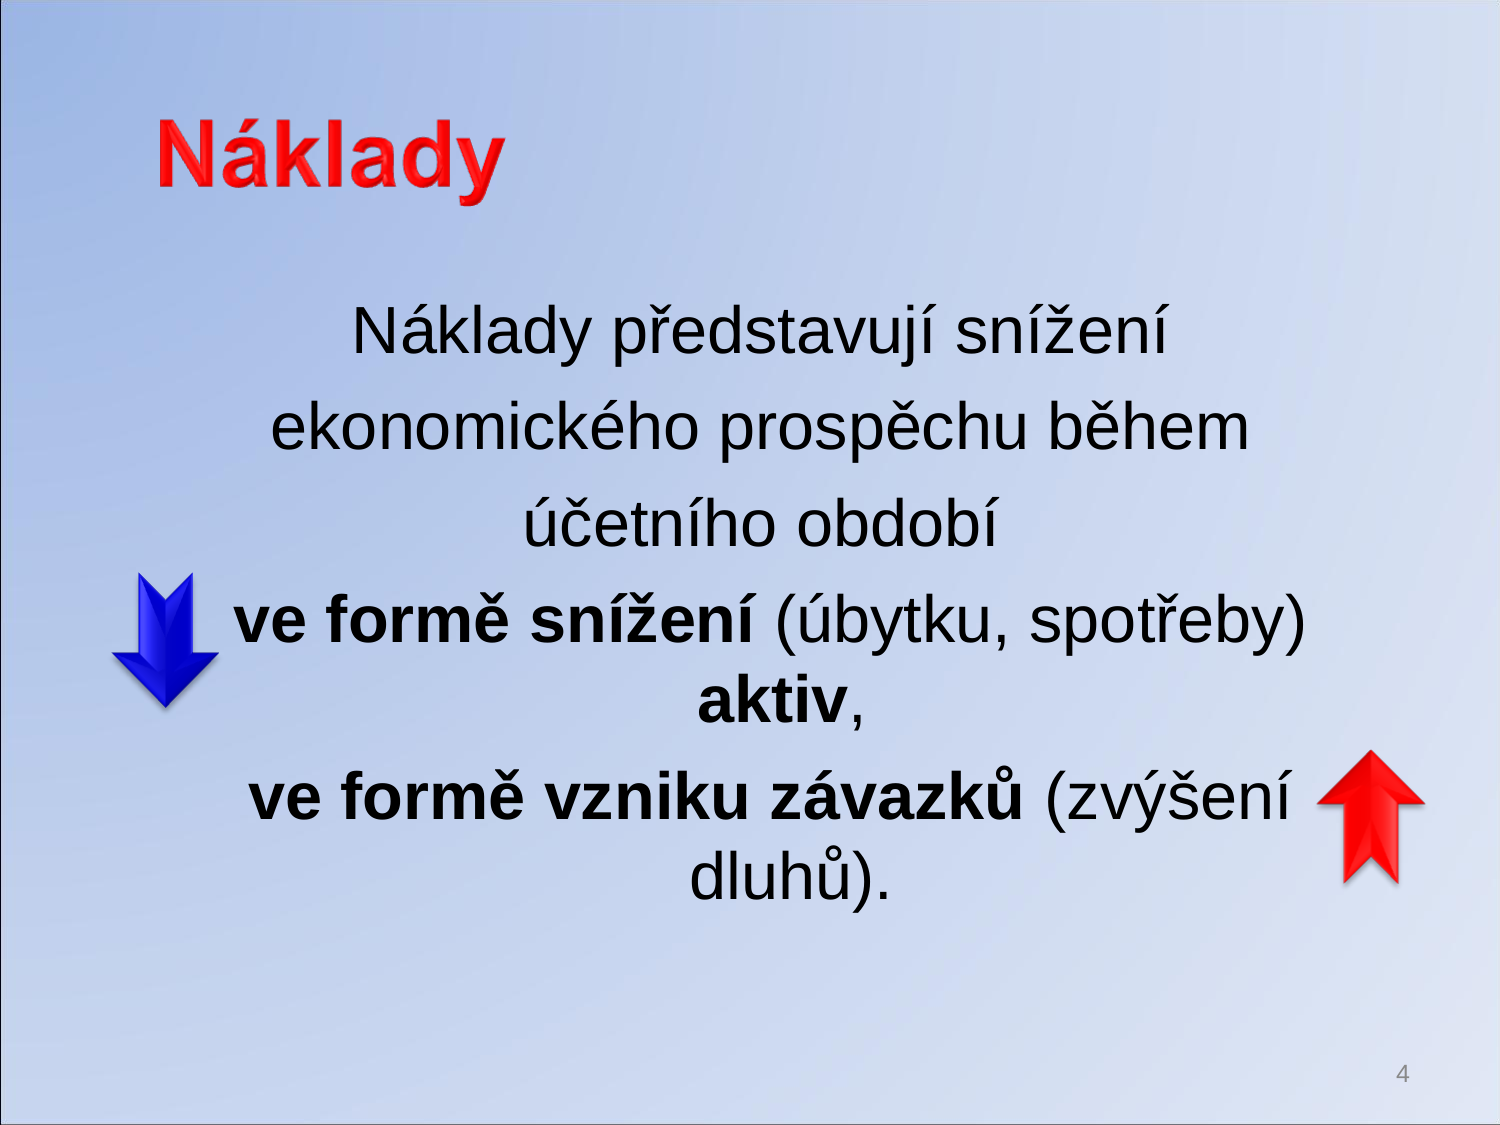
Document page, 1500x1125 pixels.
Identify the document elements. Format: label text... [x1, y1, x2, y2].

list Náklady představují snížení ekonomického prospěchu během účetního období ve formě snížení (úbytku, spotřeby) aktiv, ve formě vzniku závazků (zvýšení dluhů). [135, 278, 1388, 1125]
picture [0, 0, 1500, 1125]
text_box <číslo> [1074, 1042, 1426, 1103]
